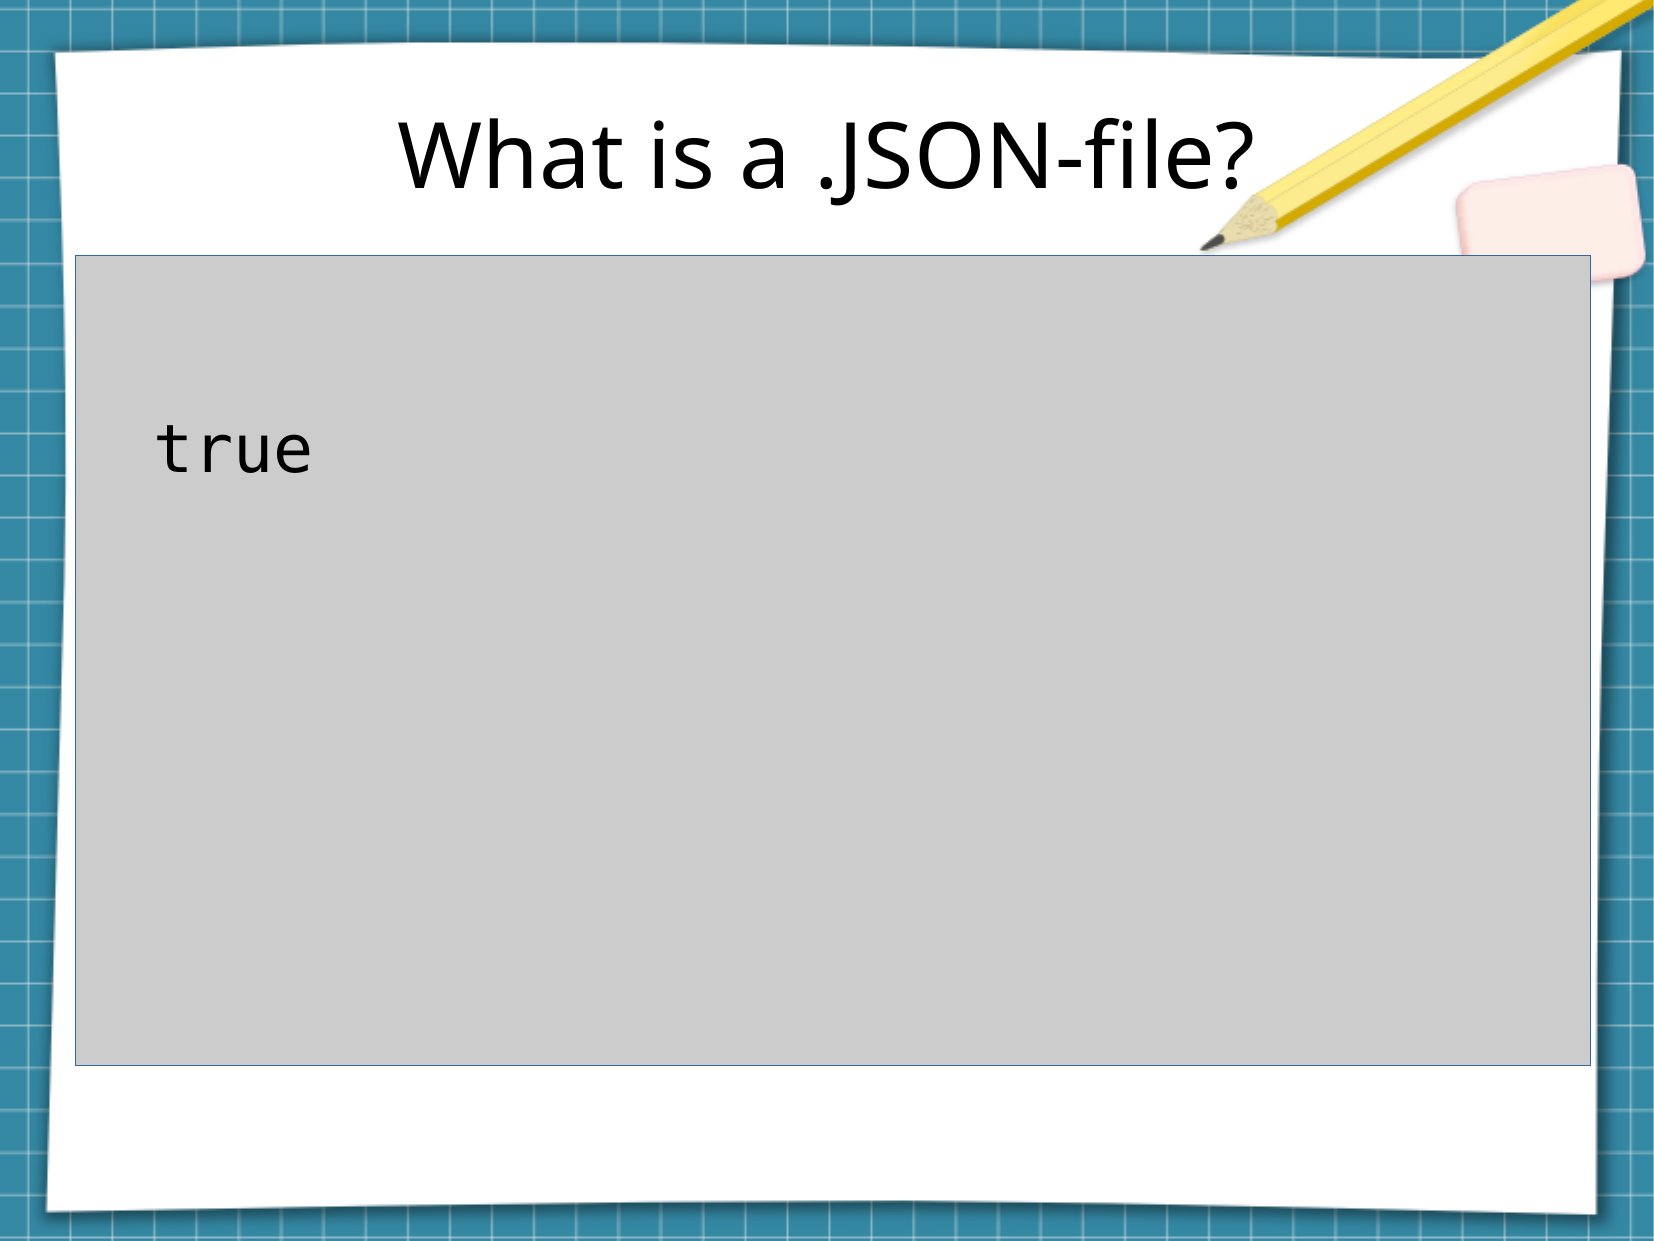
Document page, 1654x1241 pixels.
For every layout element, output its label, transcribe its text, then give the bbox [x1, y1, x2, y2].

title What is a .JSON-file? [82, 49, 1571, 257]
text_box [75, 255, 1591, 1066]
picture [0, 0, 1654, 1241]
list true [82, 290, 1571, 1010]
